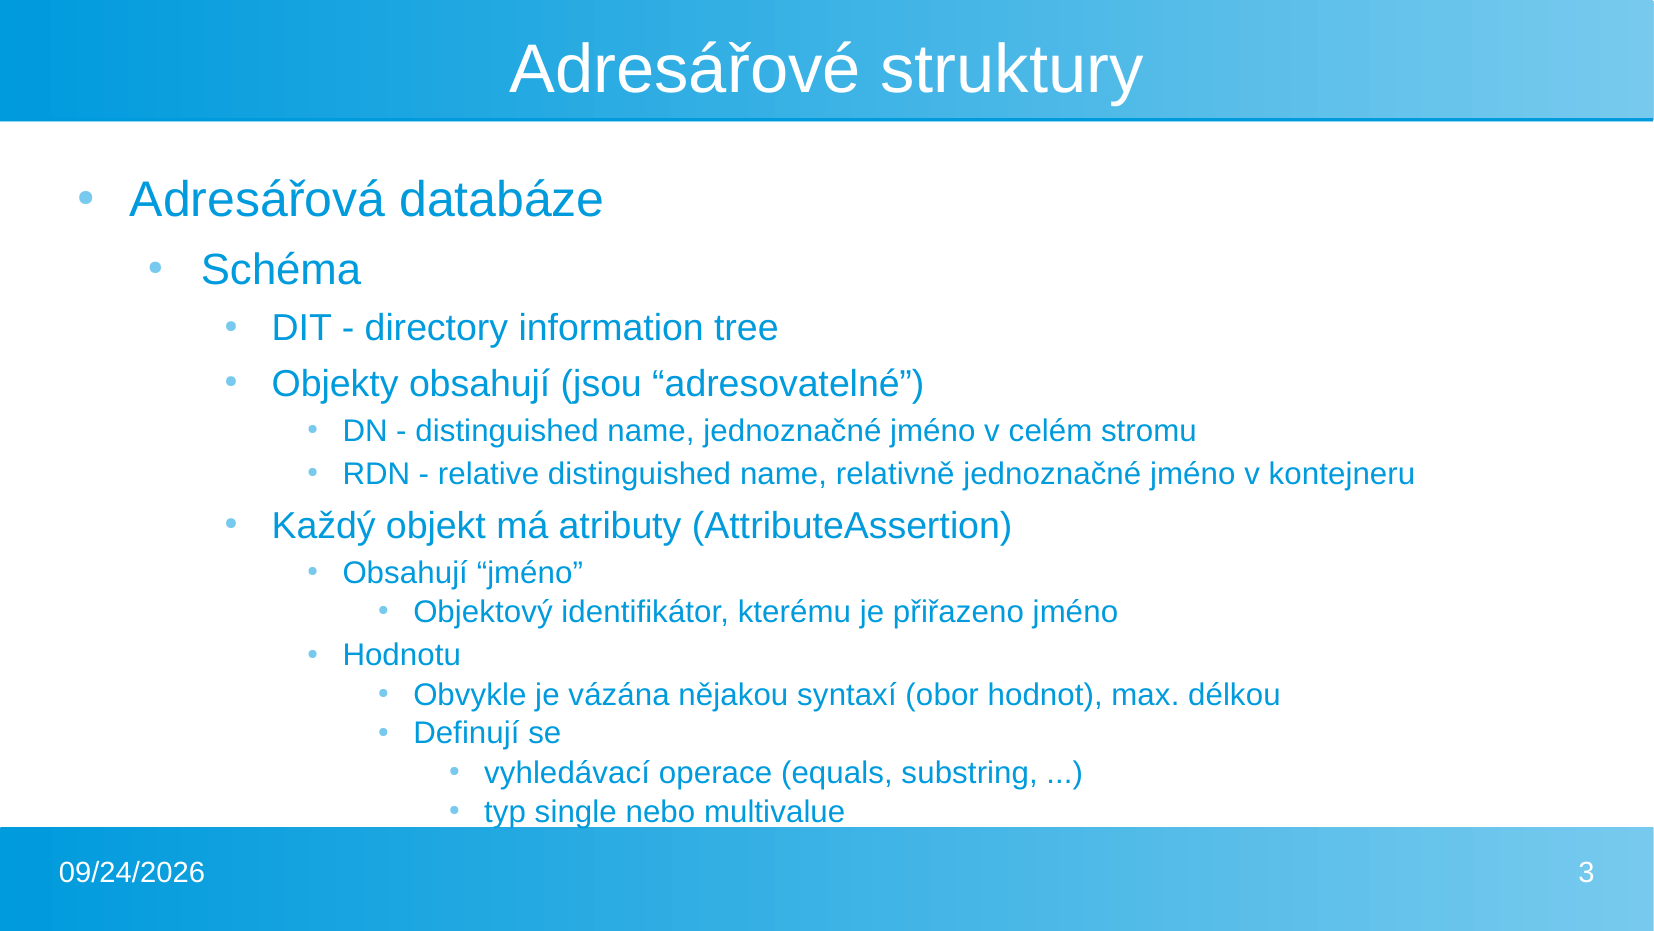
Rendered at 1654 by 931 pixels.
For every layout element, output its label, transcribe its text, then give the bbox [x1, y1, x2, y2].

list Adresářová databáze Schéma DIT - directory information tree Objekty obsahují (jsou “adresovatelné”) DN - distinguished name, jednoznačné jméno v celém stromu RDN - relative distinguished name, relativně jednoznačné jméno v kontejneru Každý objekt má atributy (AttributeAssertion) Obsahují “jméno” Objektový identifikátor, kterému je přiřazeno jméno Hodnotu Obvykle je vázána nějakou syntaxí (obor hodnot), max. délkou Definují se vyhledávací operace (equals, substring, ...) typ single nebo multivalue [59, 171, 1595, 762]
title Adresářové struktury [59, 29, 1595, 108]
